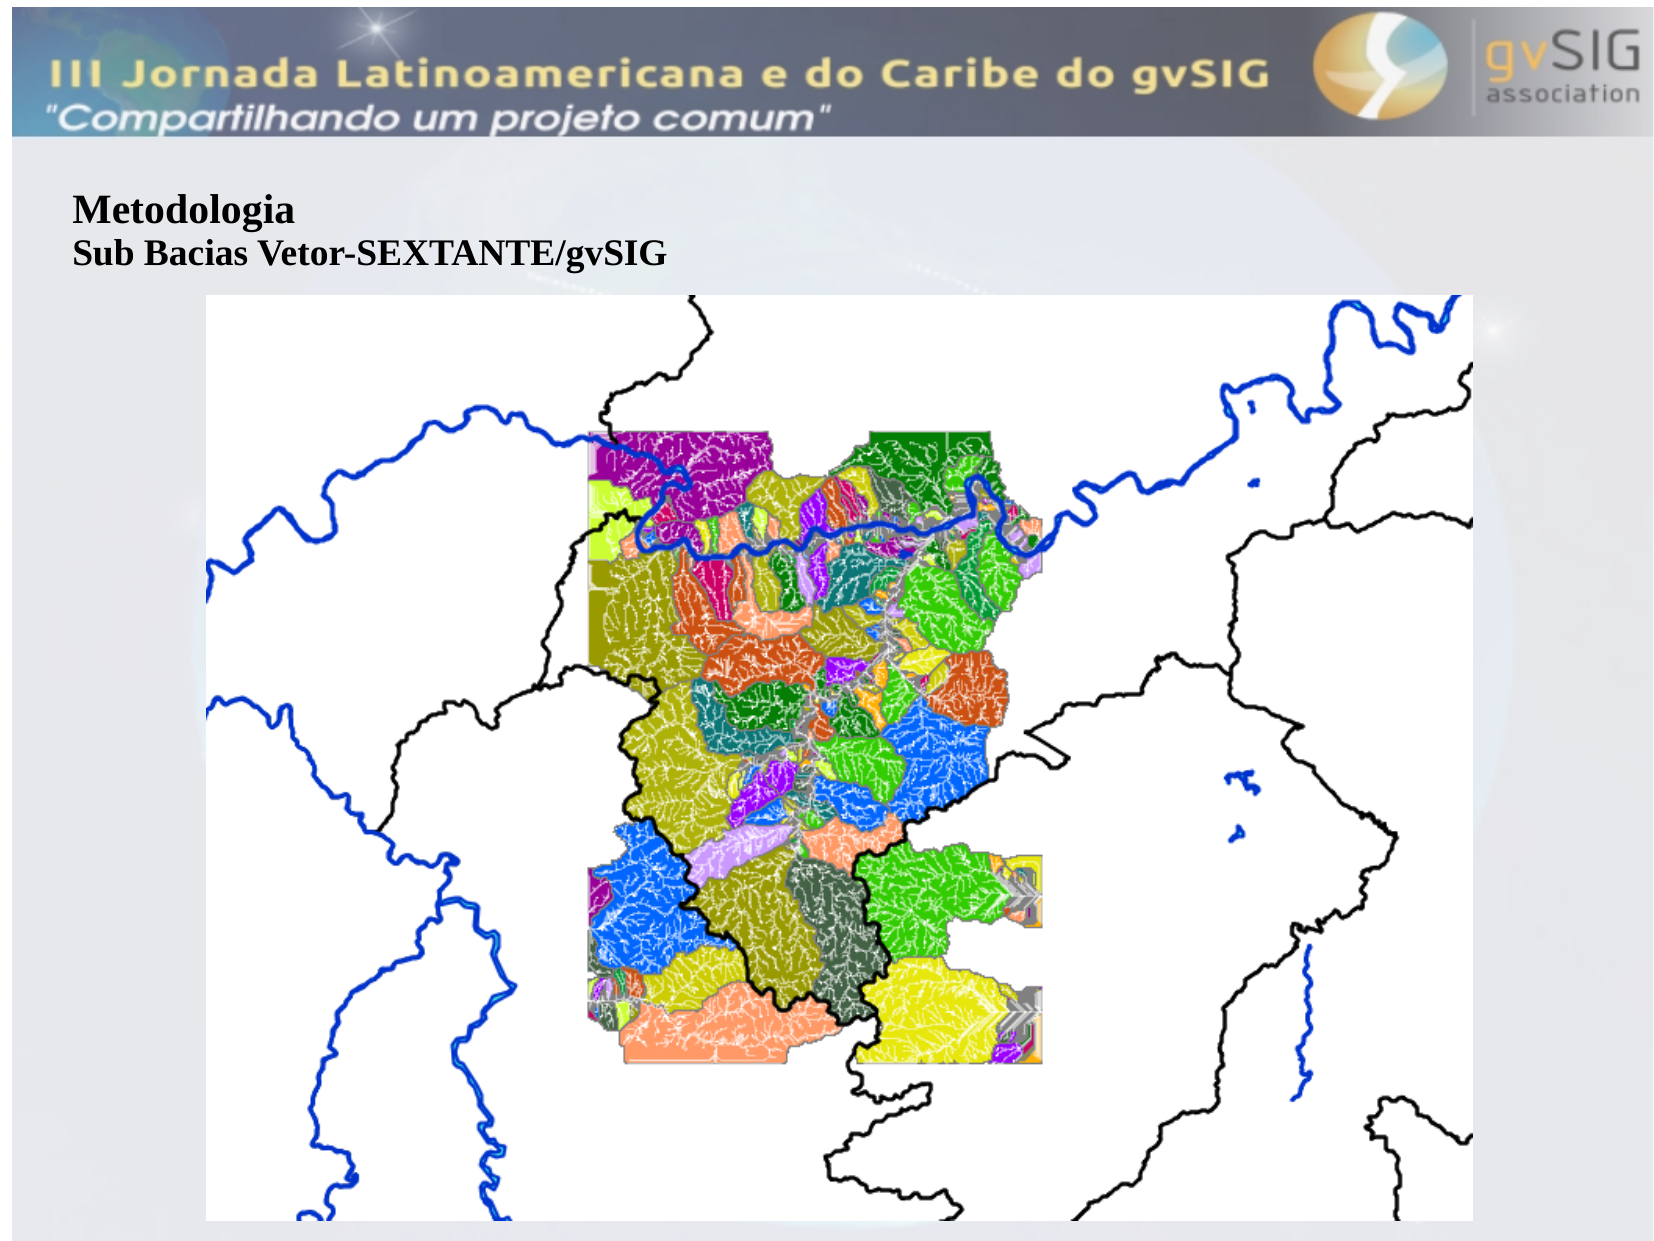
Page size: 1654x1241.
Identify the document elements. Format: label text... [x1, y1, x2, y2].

table_header Metodologia Sub Bacias Vetor-SEXTANTE/gvSIG [57, 178, 709, 413]
picture [12, 7, 1654, 1241]
